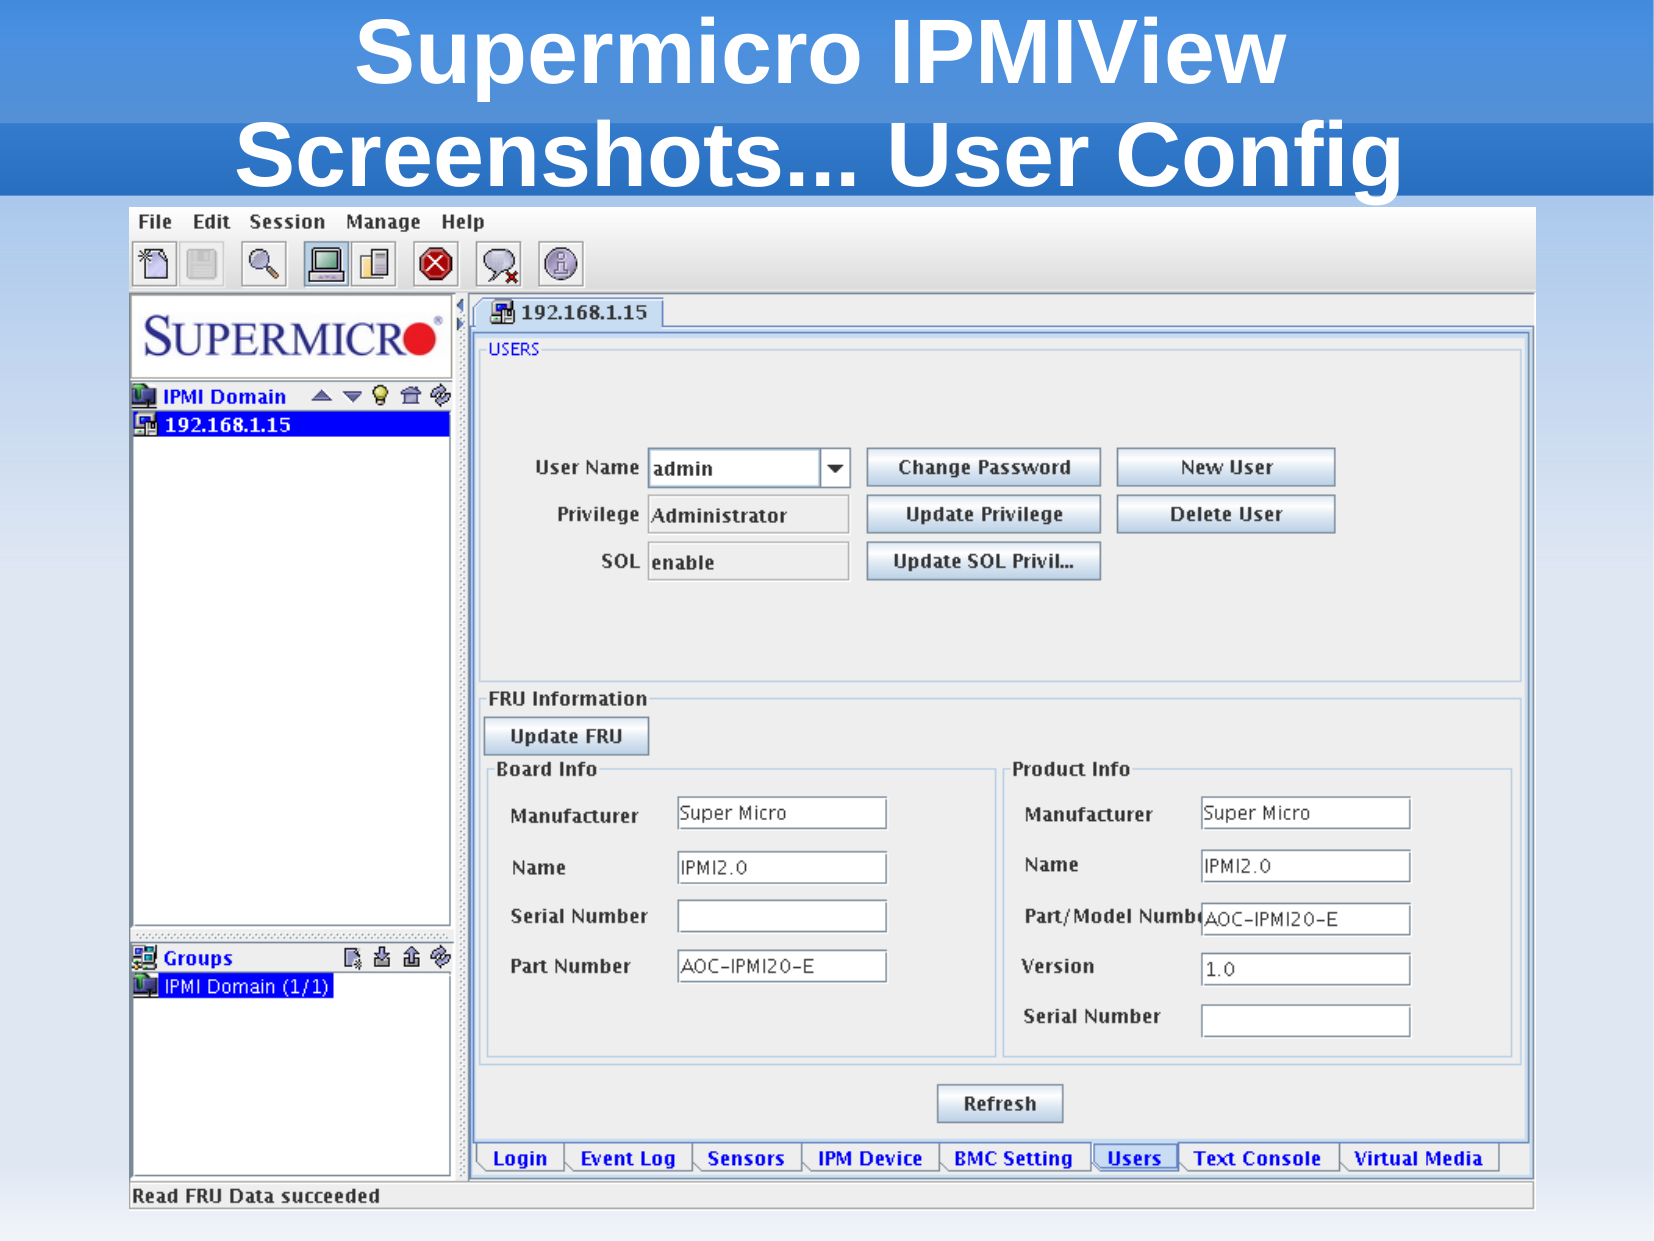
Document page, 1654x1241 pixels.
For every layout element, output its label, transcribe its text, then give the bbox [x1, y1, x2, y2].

picture [0, 0, 1654, 1241]
title Supermicro IPMIView Screenshots... User Config [76, 0, 1565, 208]
